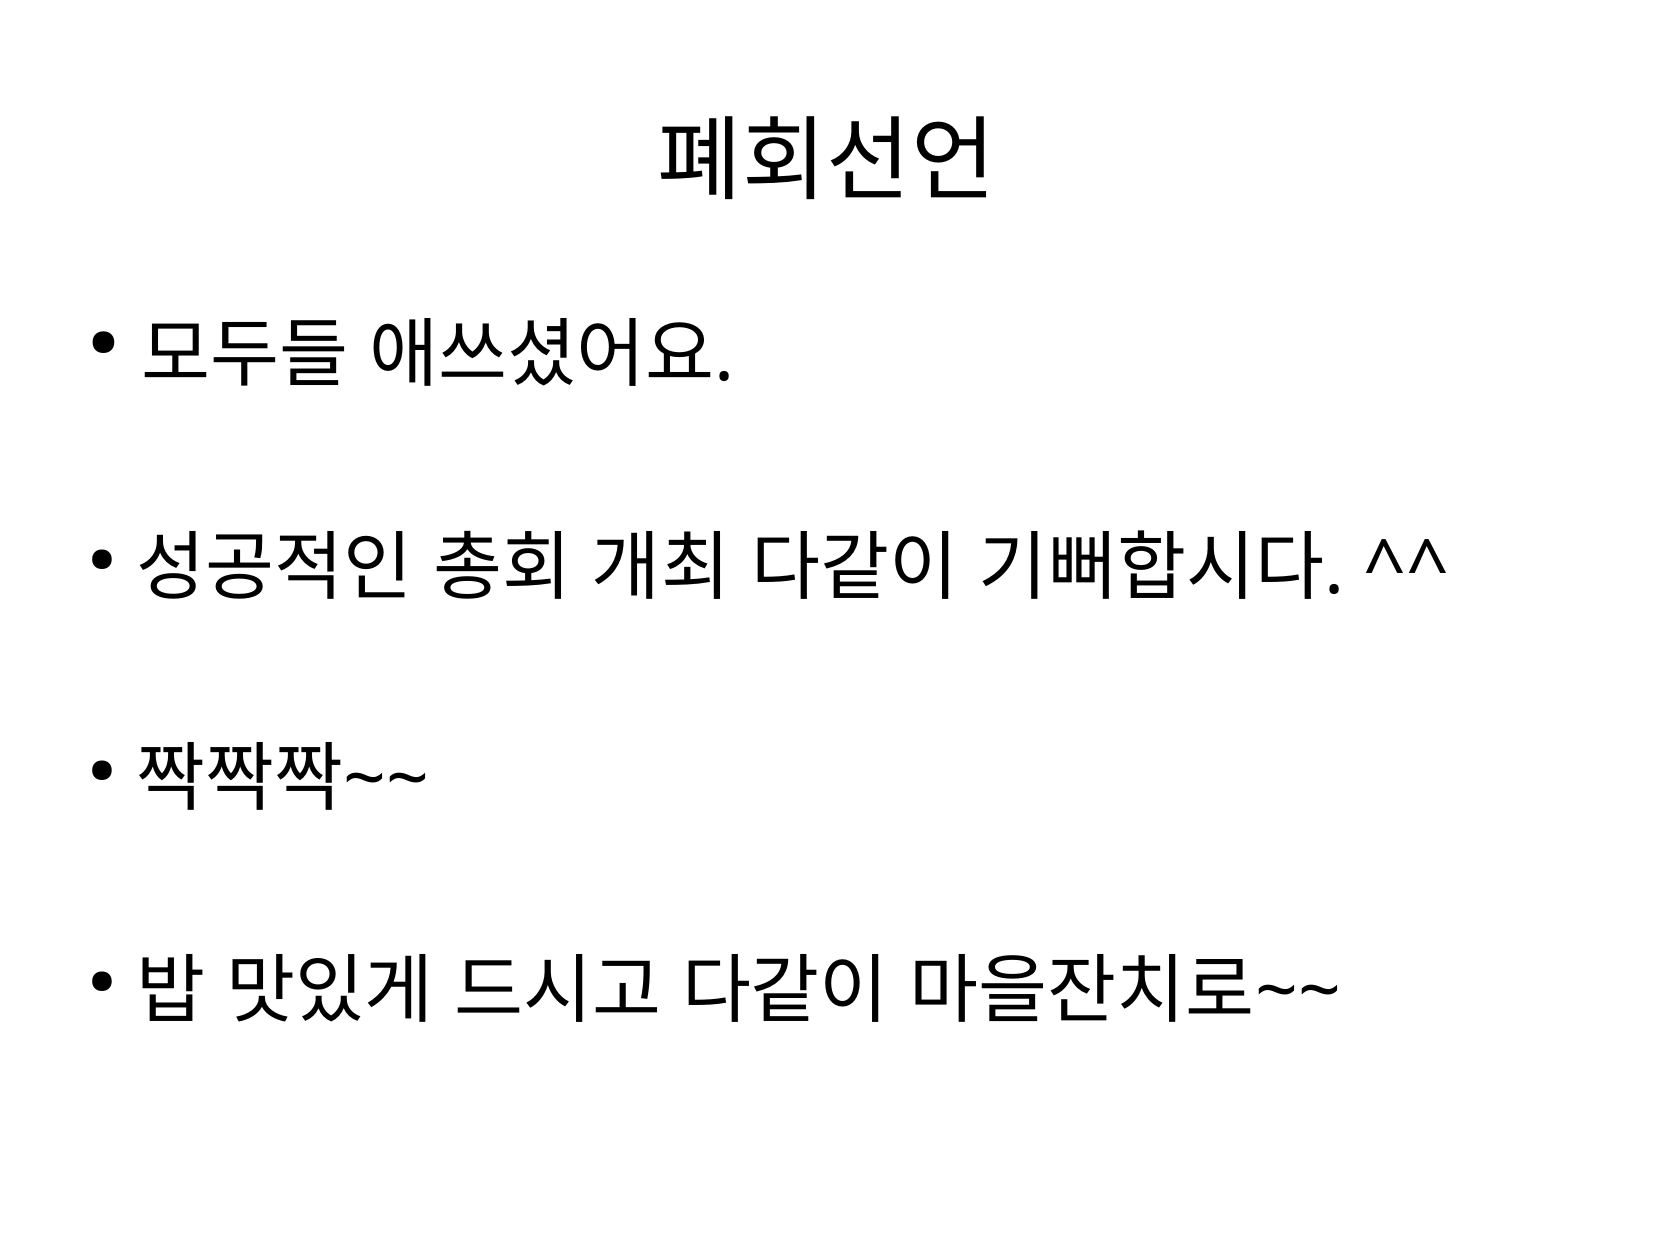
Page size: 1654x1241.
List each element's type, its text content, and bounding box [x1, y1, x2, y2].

text_box 모두들 애쓰셨어요. 성공적인 총회 개최 다같이 기뻐합시다. ^^ 짝짝짝~~ 밥 맛있게 드시고 다같이 마을잔치로~~ [88, 354, 1595, 968]
title 폐회선언 [82, 49, 1571, 257]
